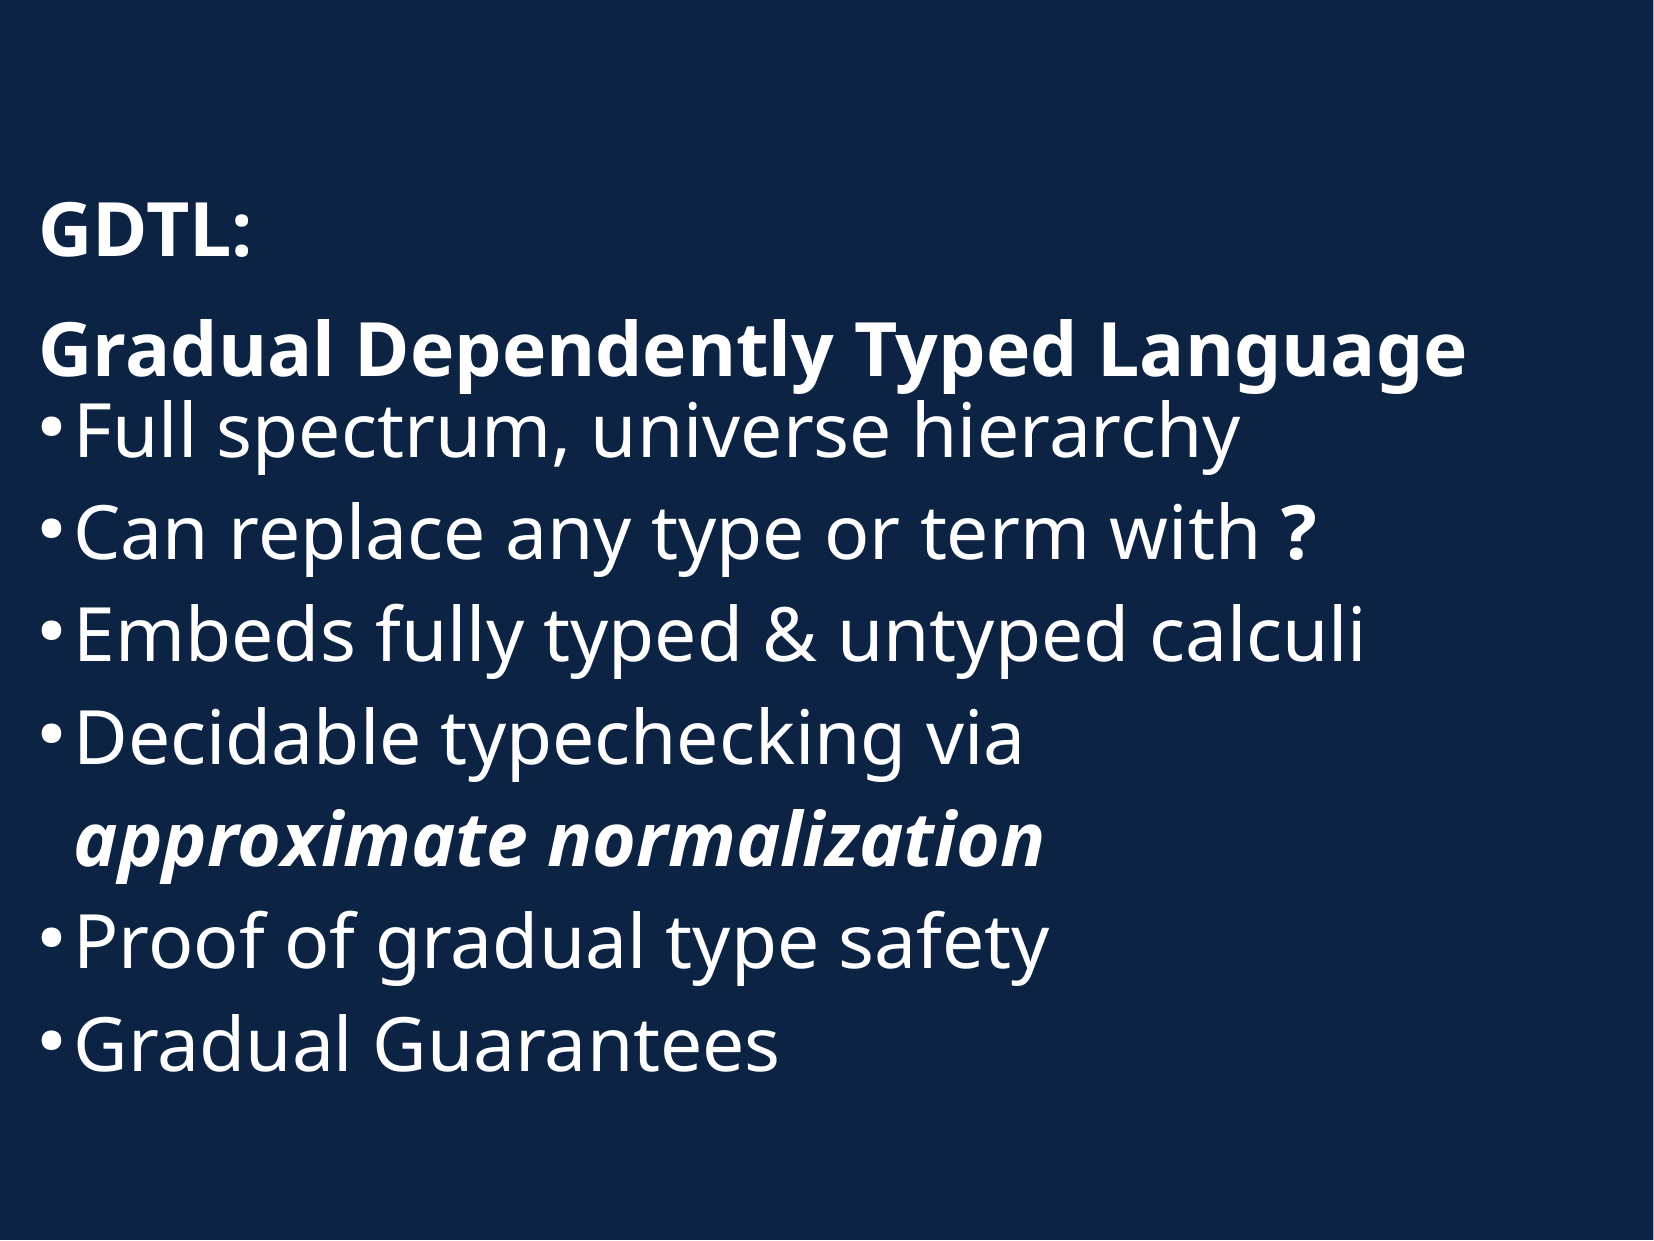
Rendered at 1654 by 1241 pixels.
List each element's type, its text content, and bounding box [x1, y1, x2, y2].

text_box GDTL: Gradual Dependently Typed Language [23, 180, 1607, 394]
text_box Full spectrum, universe hierarchy Can replace any type or term with ? Embeds fully typed & untyped calculi Decidable typechecking via approximate normalization Proof of gradual type safety Gradual Guarantees [23, 321, 1595, 1149]
